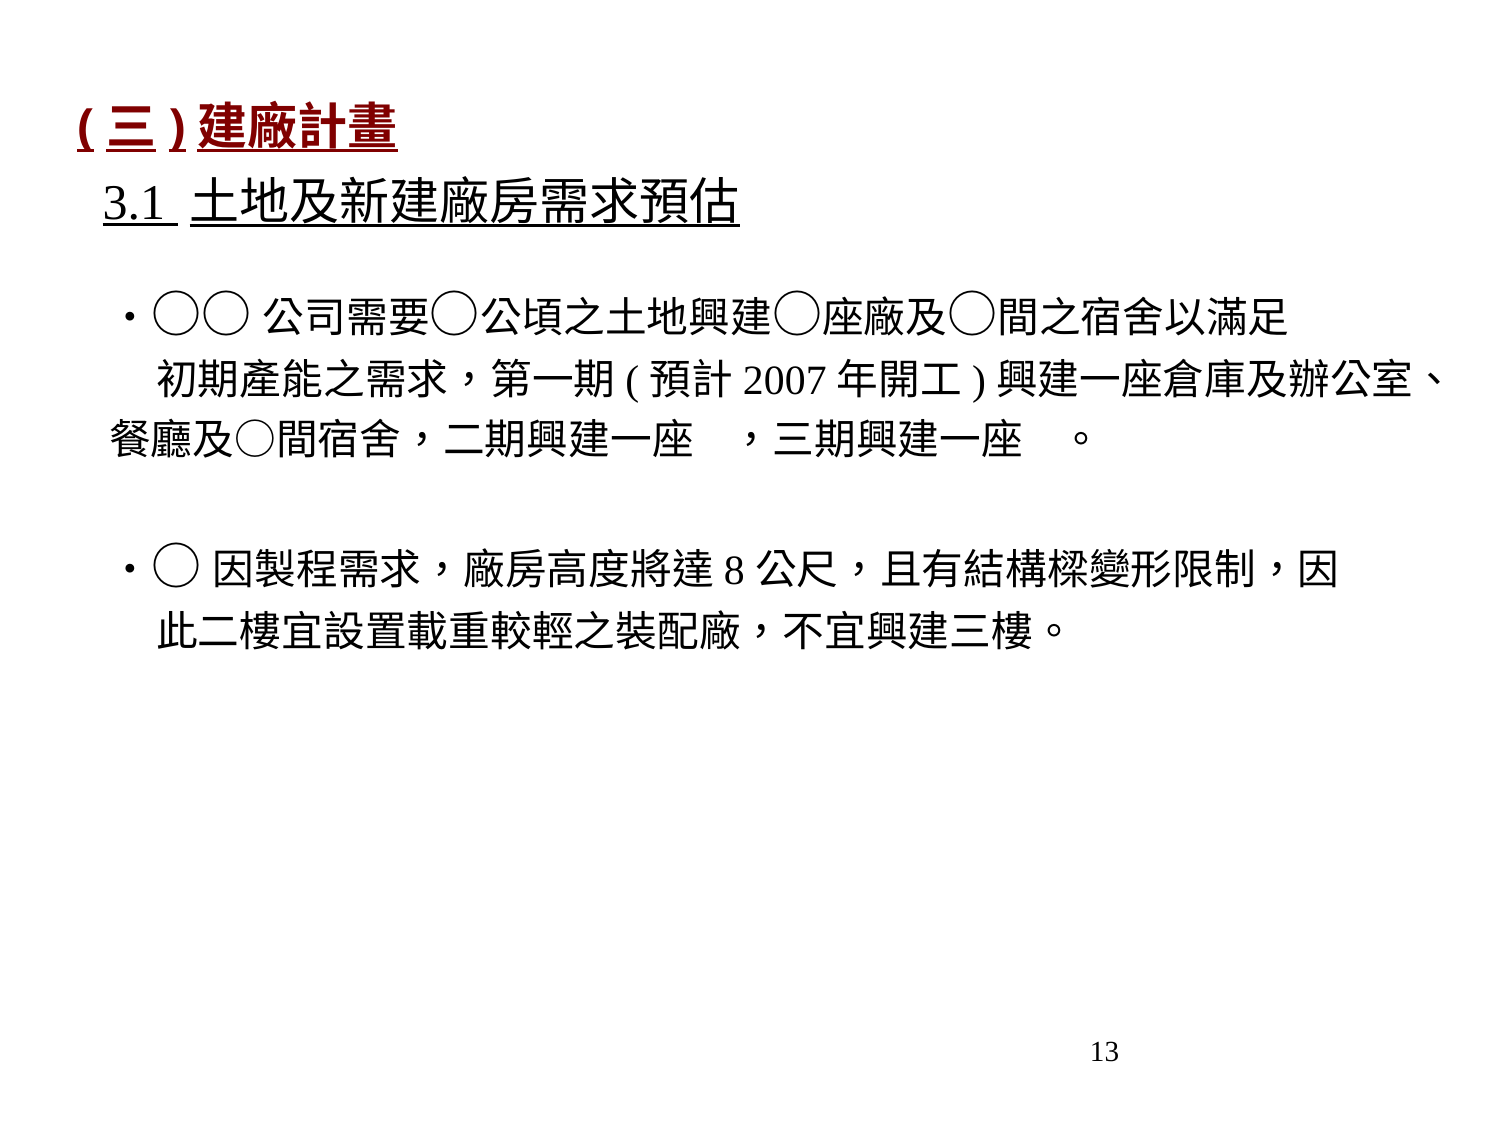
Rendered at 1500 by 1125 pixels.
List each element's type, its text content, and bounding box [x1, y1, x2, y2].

text_box ‧○○公司需要○公頃之土地興建○座廠及○間之宿舍以滿足 初期產能之需求，第一期(預計2007年開工)興建一座倉庫及辦公室、餐廳及○間宿舍，二期興建一座 ，三期興建一座 。 ‧○因製程需求，廠房高度將達8公尺，且有結構樑變形限制，因 此二樓宜設置載重較輕之裝配廠，不宜興建三樓。 [94, 263, 1447, 666]
text_box (三)建廠計畫 [62, 87, 525, 163]
text_box 3.1 土地及新建廠房需求預估 [87, 162, 788, 238]
text_box 13 [1074, 1025, 1388, 1101]
